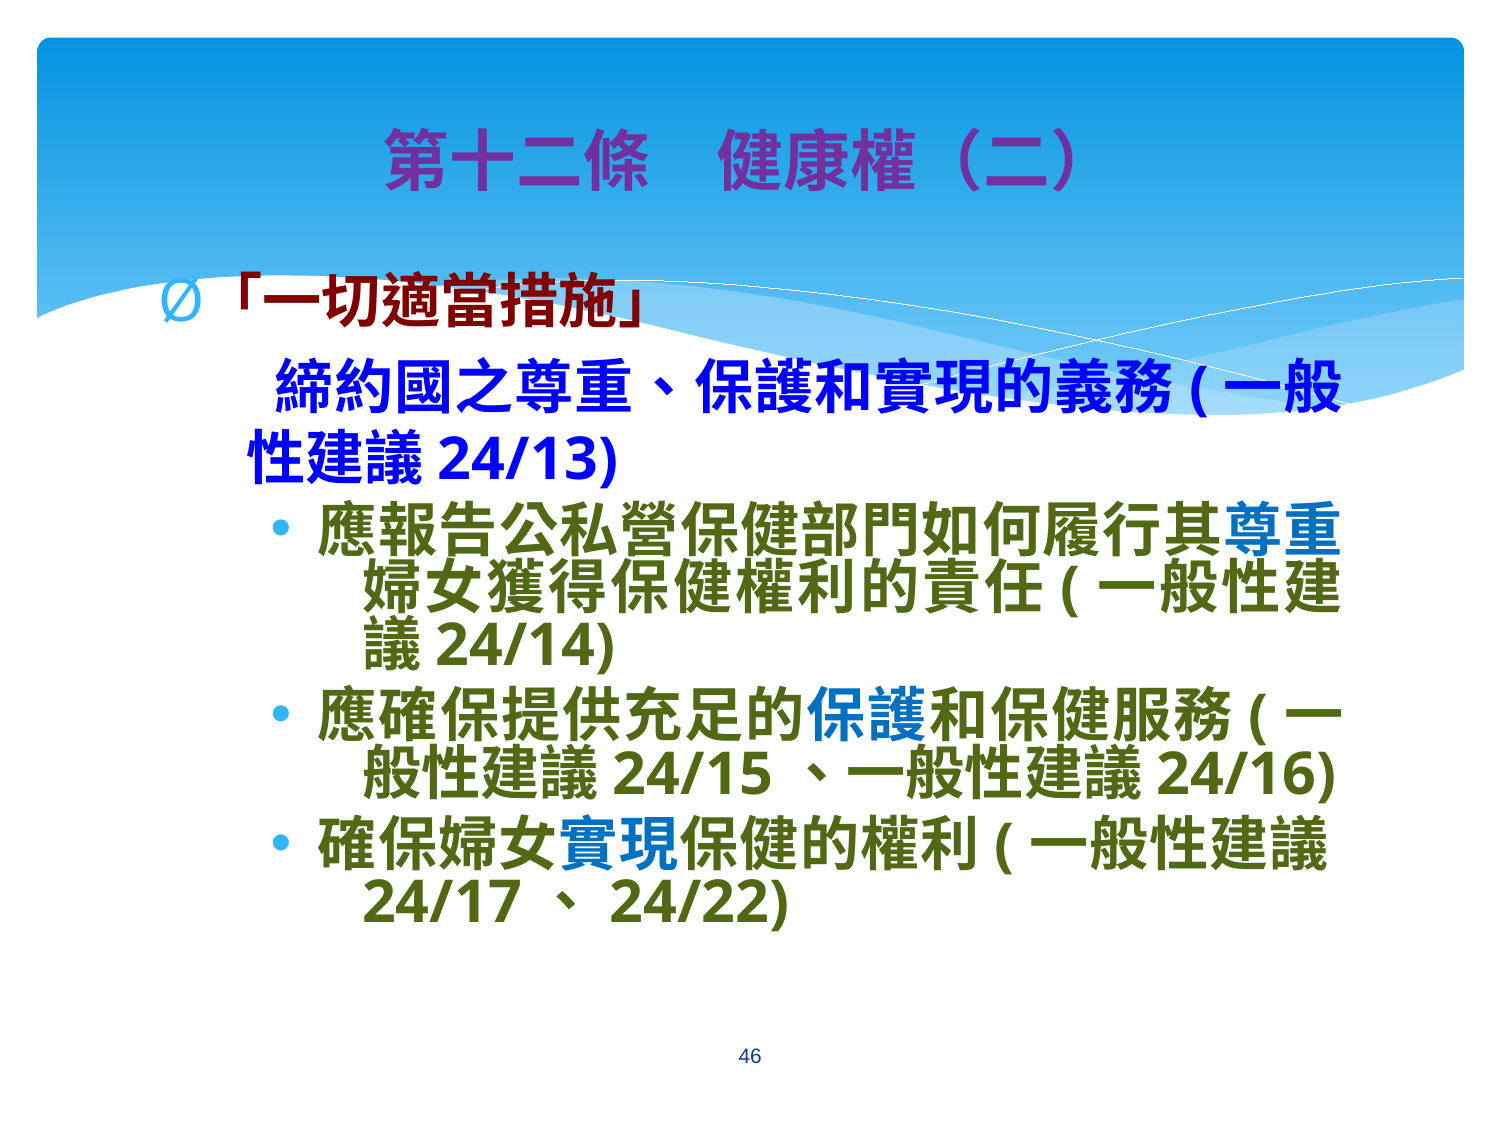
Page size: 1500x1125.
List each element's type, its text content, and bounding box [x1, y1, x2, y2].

title 第十二條 健康權（二） [75, 55, 1426, 262]
list 「一切適當措施」 締約國之尊重、保護和實現的義務(一般性建議24/13) 應報告公私營保健部門如何履行其尊重婦女獲得保健權利的責任(一般性建議24/14) 應確保提供充足的保護和保健服務(一般性建議24/15、一般性建議24/16) 確保婦女實現保健的權利(一般性建議24/17、24/22) [143, 262, 1359, 1005]
text_box 46 [654, 1025, 846, 1086]
